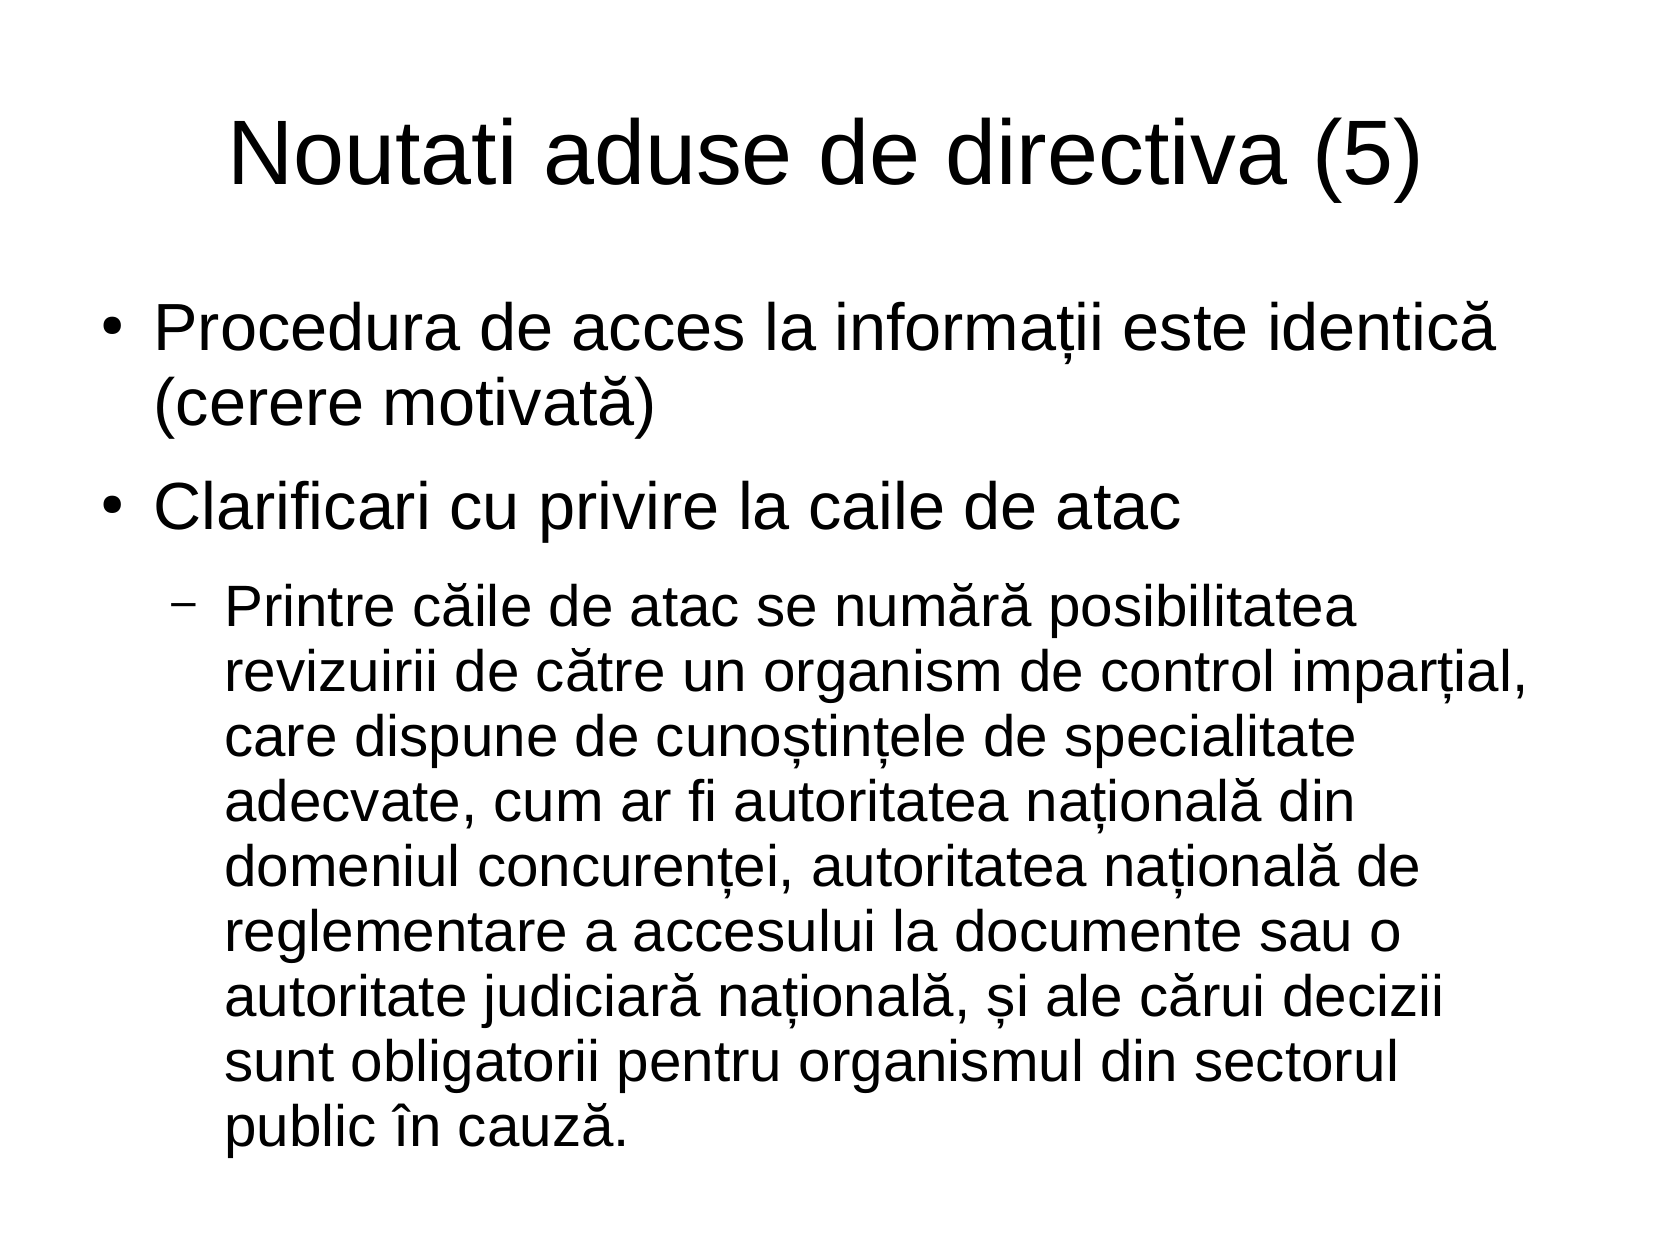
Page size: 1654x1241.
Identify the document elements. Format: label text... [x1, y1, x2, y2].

list Procedura de acces la informații este identică (cerere motivată) Clarificari cu privire la caile de atac Printre căile de atac se numără posibilitatea revizuirii de către un organism de control imparțial, care dispune de cunoștințele de specialitate adecvate, cum ar fi autoritatea națională din domeniul concurenței, autoritatea națională de reglementare a accesului la documente sau o autoritate judiciară națională, și ale cărui decizii sunt obligatorii pentru organismul din sectorul public în cauză. [82, 290, 1538, 1201]
title Noutati aduse de directiva (5) [82, 49, 1571, 257]
